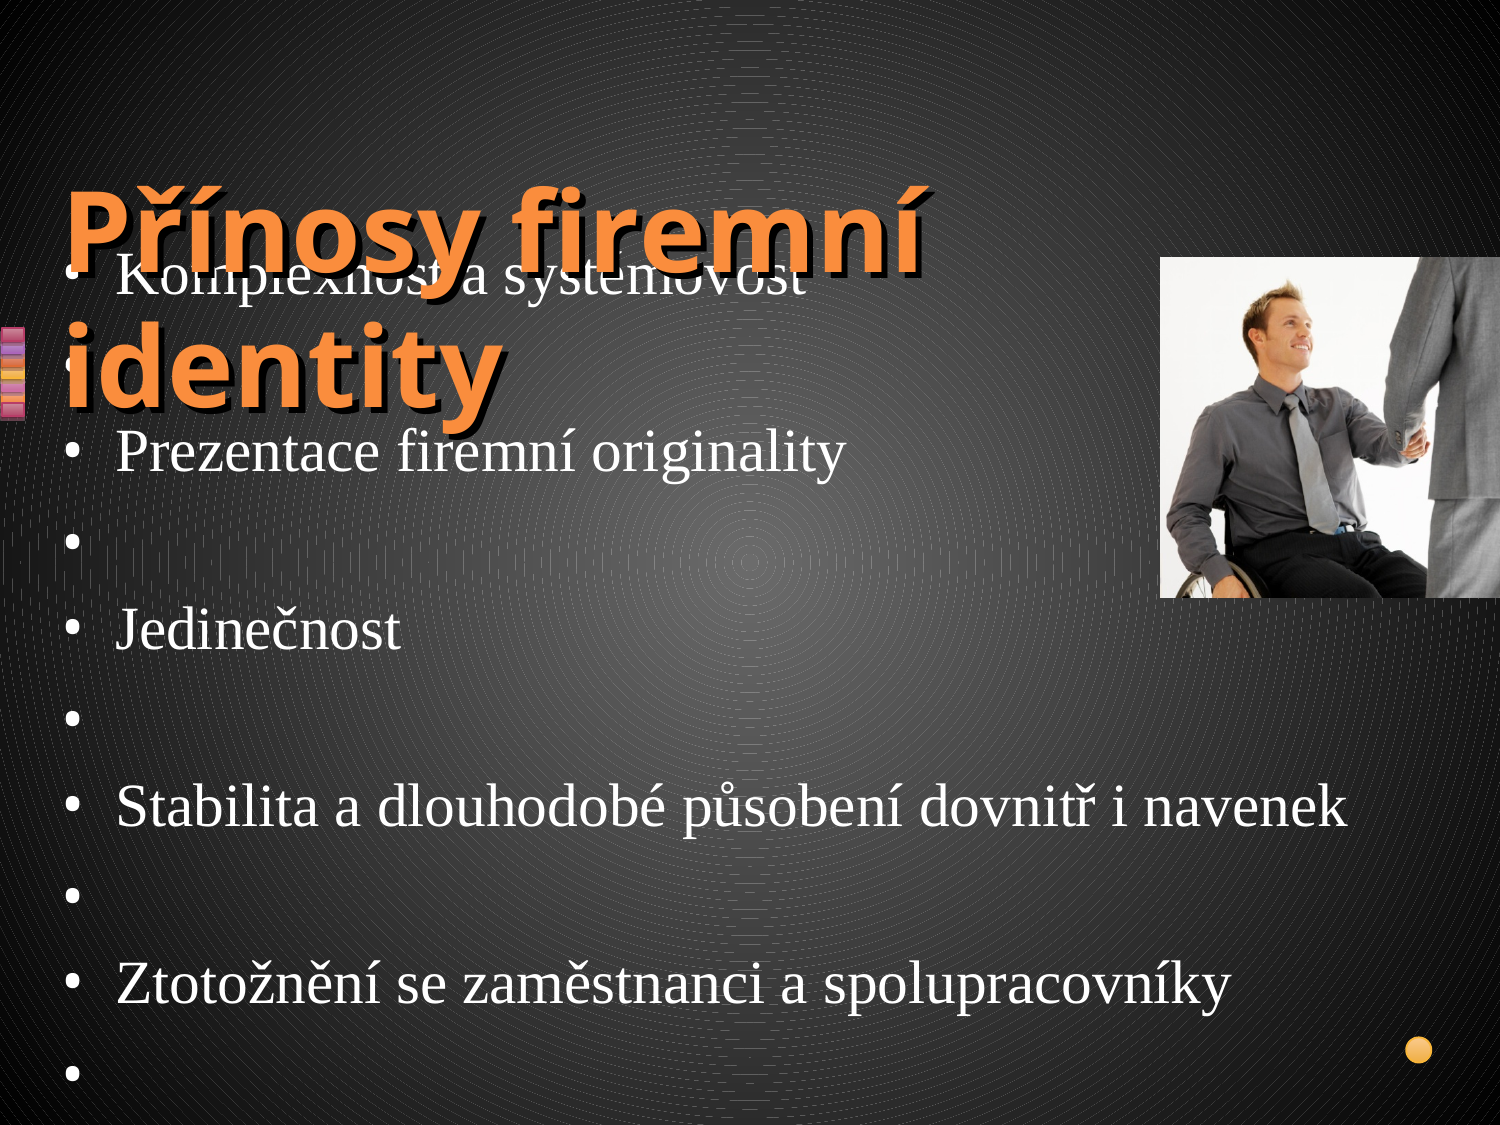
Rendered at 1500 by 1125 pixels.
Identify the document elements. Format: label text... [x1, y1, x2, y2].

list Komplexnost a systémovost Prezentace firemní originality Jedinečnost Stabilita a dlouhodobé působení dovnitř i navenek Ztotožnění se zaměstnanci a spolupracovníky [46, 340, 1376, 1090]
title Přínosy firemní identity [46, 152, 1380, 340]
picture [1160, 257, 1500, 598]
